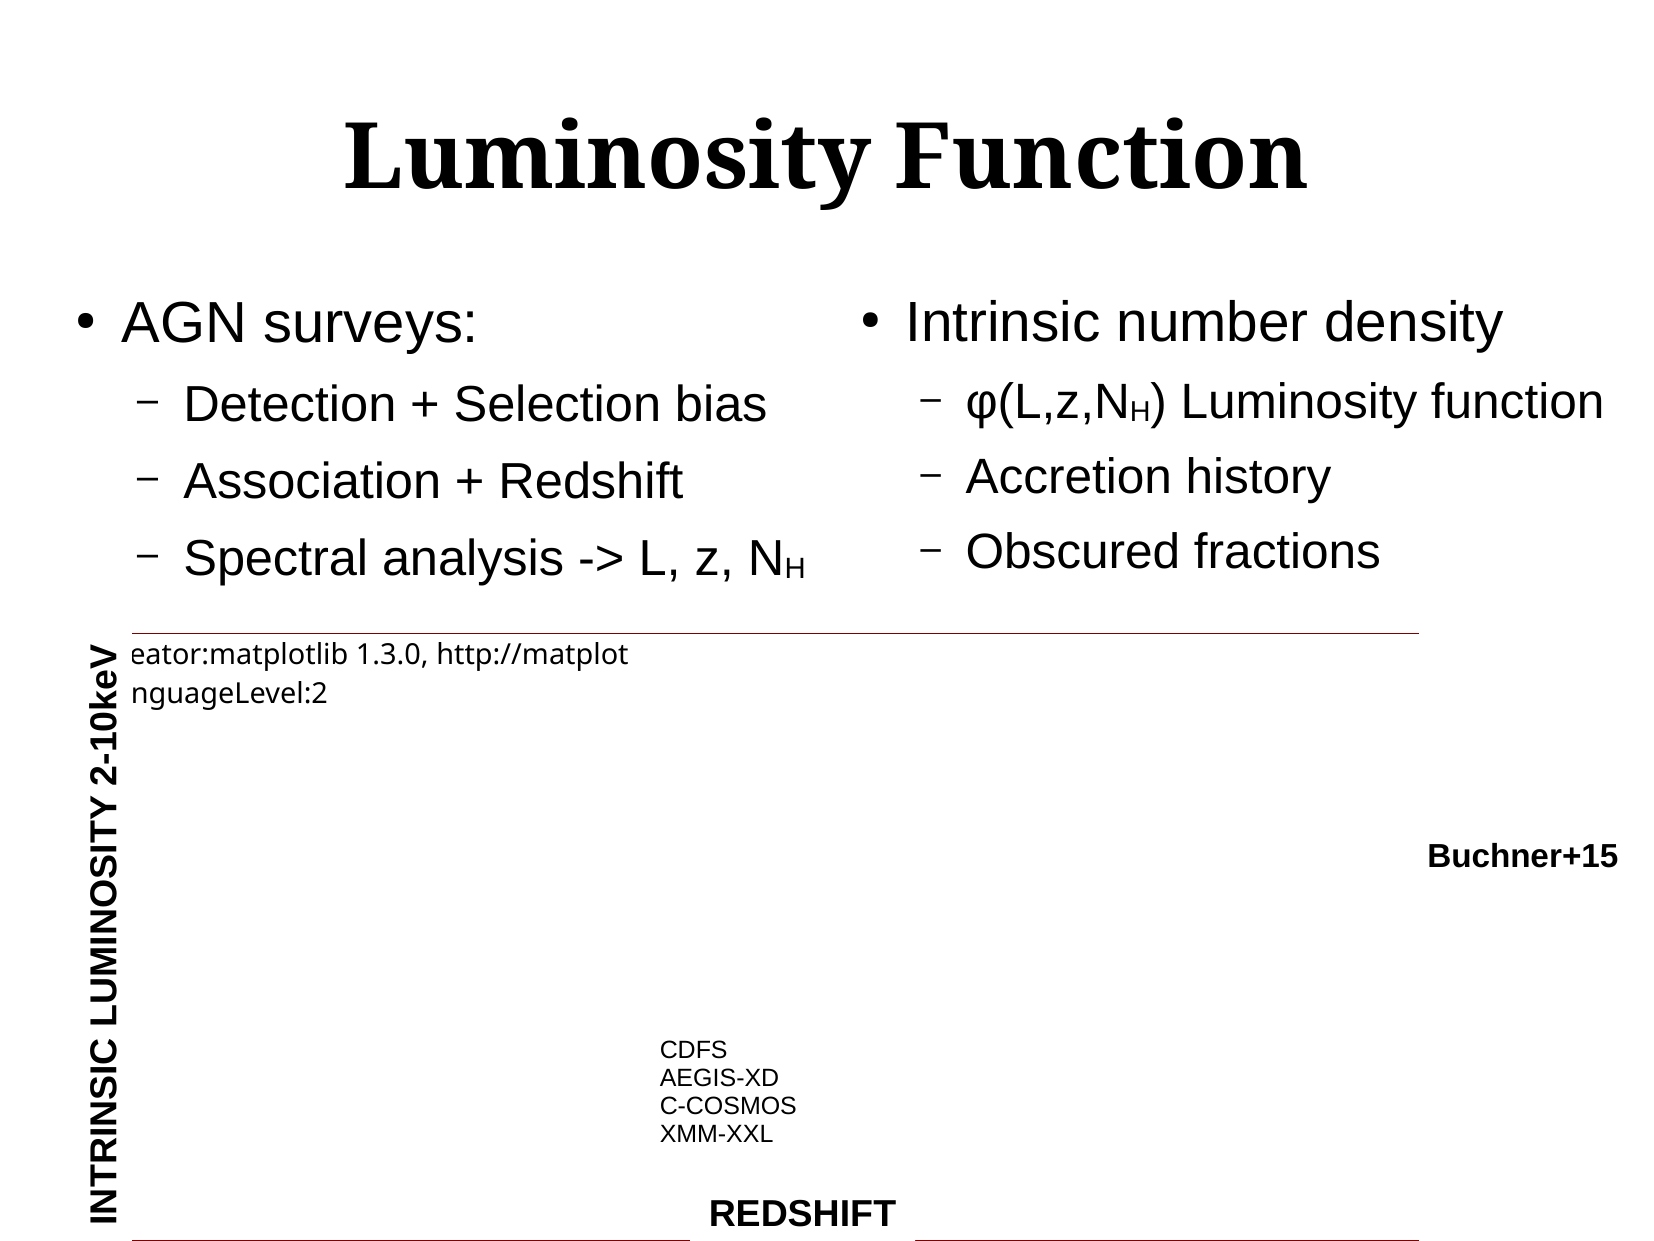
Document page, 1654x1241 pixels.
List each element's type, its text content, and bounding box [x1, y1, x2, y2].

text_box Buchner+15 [1395, 830, 1654, 886]
list Intrinsic number density φ(L,z,NH) Luminosity function Accretion history Obscured fractions [845, 290, 1606, 634]
title Luminosity Function [82, 49, 1571, 257]
text_box REDSHIFT [690, 1185, 916, 1241]
picture [132, 631, 1419, 1241]
list AGN surveys: Detection + Selection bias Association + Redshift Spectral analysis -> L, z, NH [60, 290, 809, 634]
text_box CDFS AEGIS-XD C-COSMOS XMM-XXL [645, 1028, 841, 1156]
text_box INTRINSIC LUMINOSITY 2-10keV [75, 540, 132, 1241]
